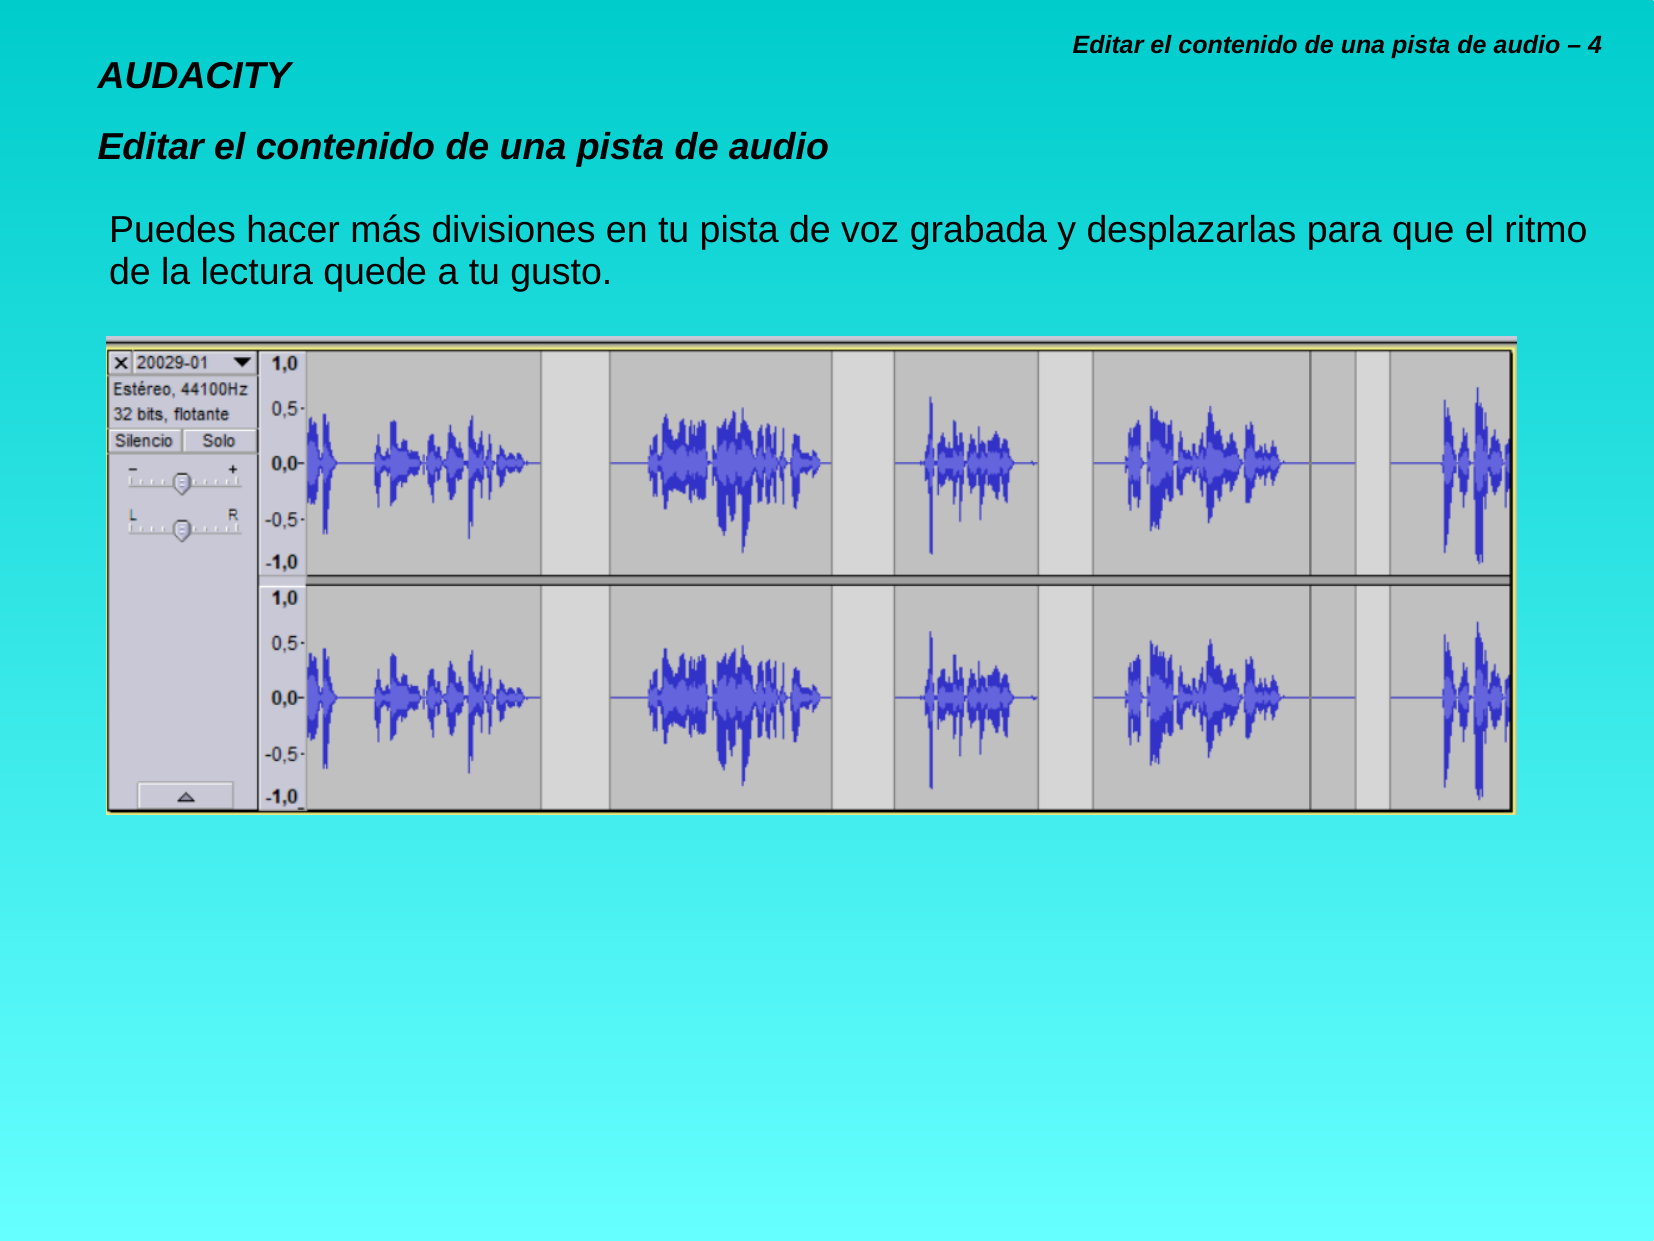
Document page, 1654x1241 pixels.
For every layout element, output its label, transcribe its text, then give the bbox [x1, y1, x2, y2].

picture [106, 336, 1517, 815]
text_box AUDACITY [82, 47, 674, 104]
text_box Editar el contenido de una pista de audio [82, 118, 898, 178]
text_box Puedes hacer más divisiones en tu pista de voz grabada y desplazarlas para que el ritmo de la lectura quede a tu gusto. [94, 200, 1607, 299]
text_box Editar el contenido de una pista de audio – 4 [992, 23, 1619, 67]
